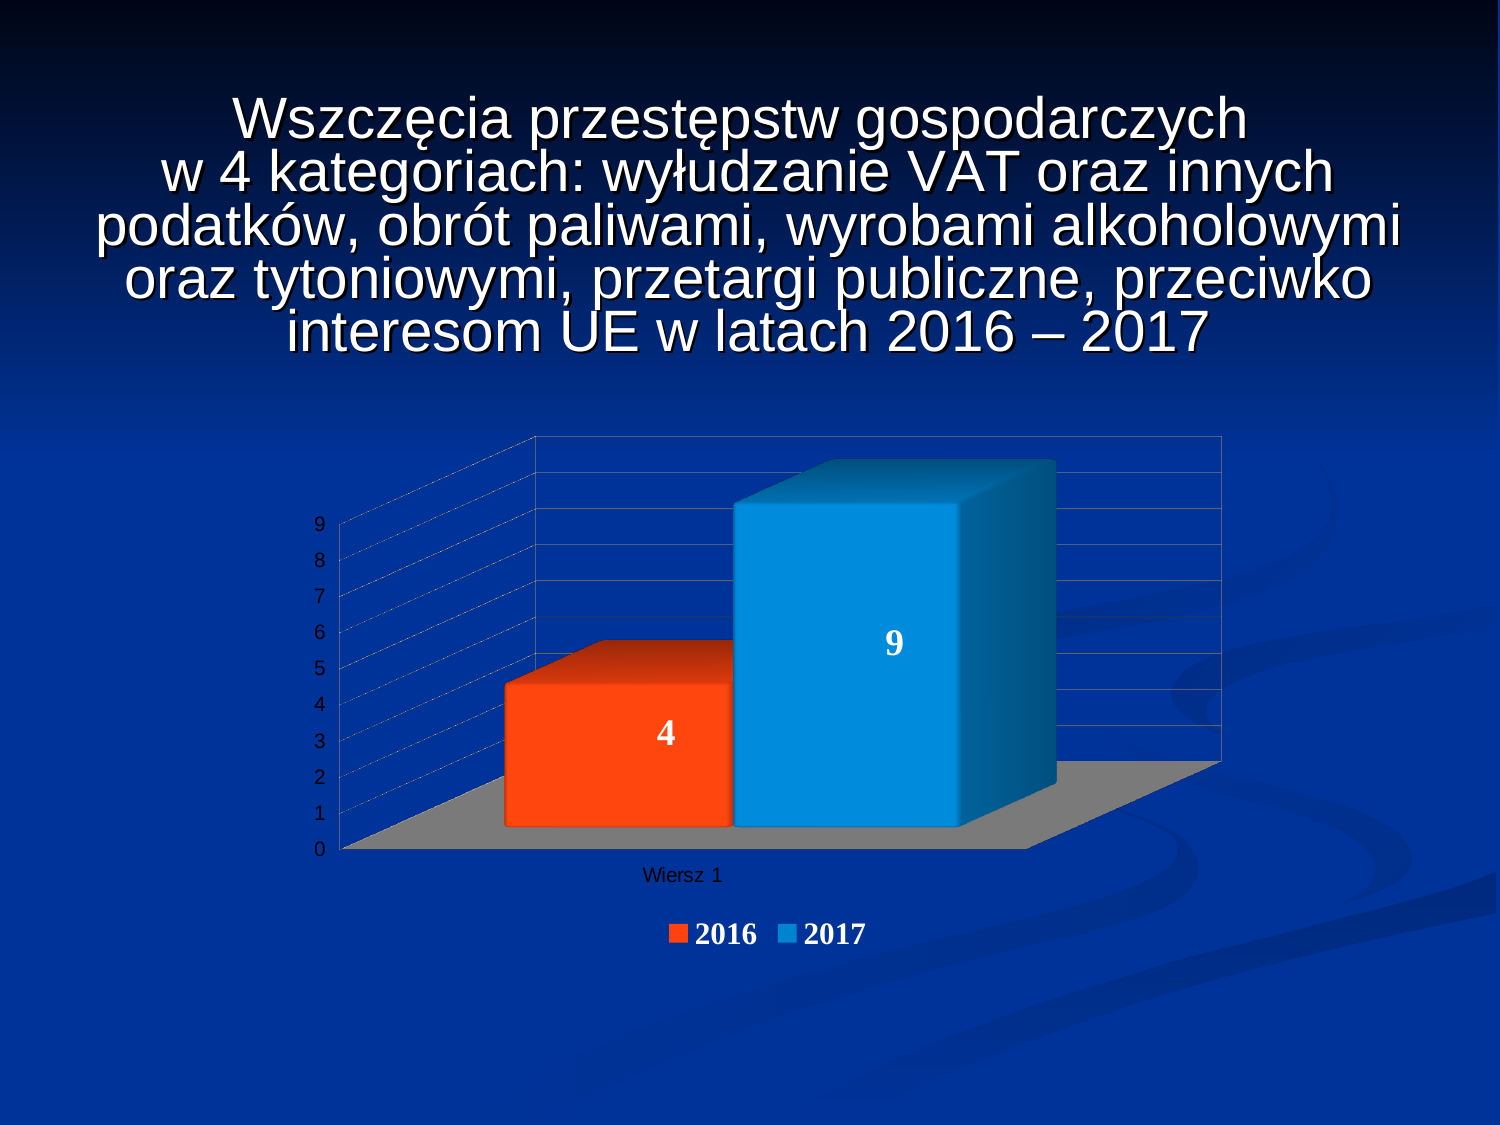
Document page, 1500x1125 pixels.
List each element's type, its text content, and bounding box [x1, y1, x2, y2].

chart [295, 425, 1241, 957]
title Wszczęcia przestępstw gospodarczych w 4 kategoriach: wyłudzanie VAT oraz innych podatków, obrót paliwami, wyrobami alkoholowymi oraz tytoniowymi, przetargi publiczne, przeciwko interesom UE w latach 2016 – 2017 [75, 21, 1424, 438]
